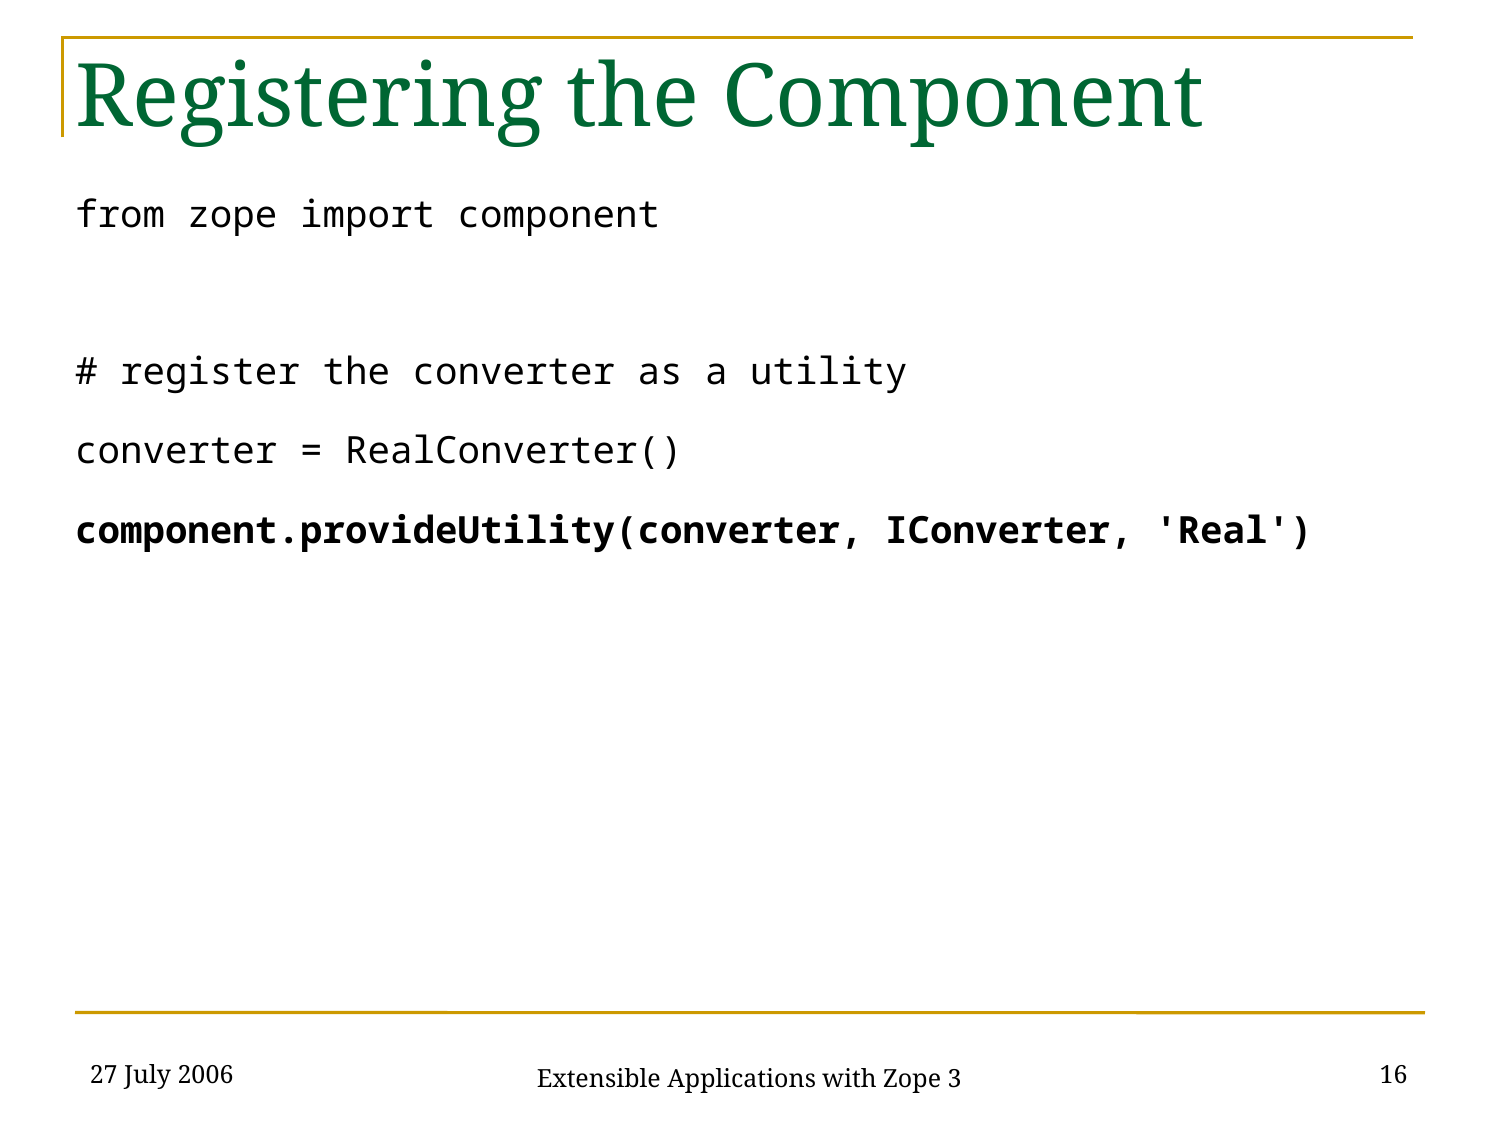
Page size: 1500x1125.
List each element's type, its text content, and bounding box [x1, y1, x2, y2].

title Registering the Component [74, 45, 1423, 151]
list from zope import component # register the converter as a utility converter = RealConverter() component.provideUtility(converter, IConverter, 'Real') [74, 187, 1423, 1006]
